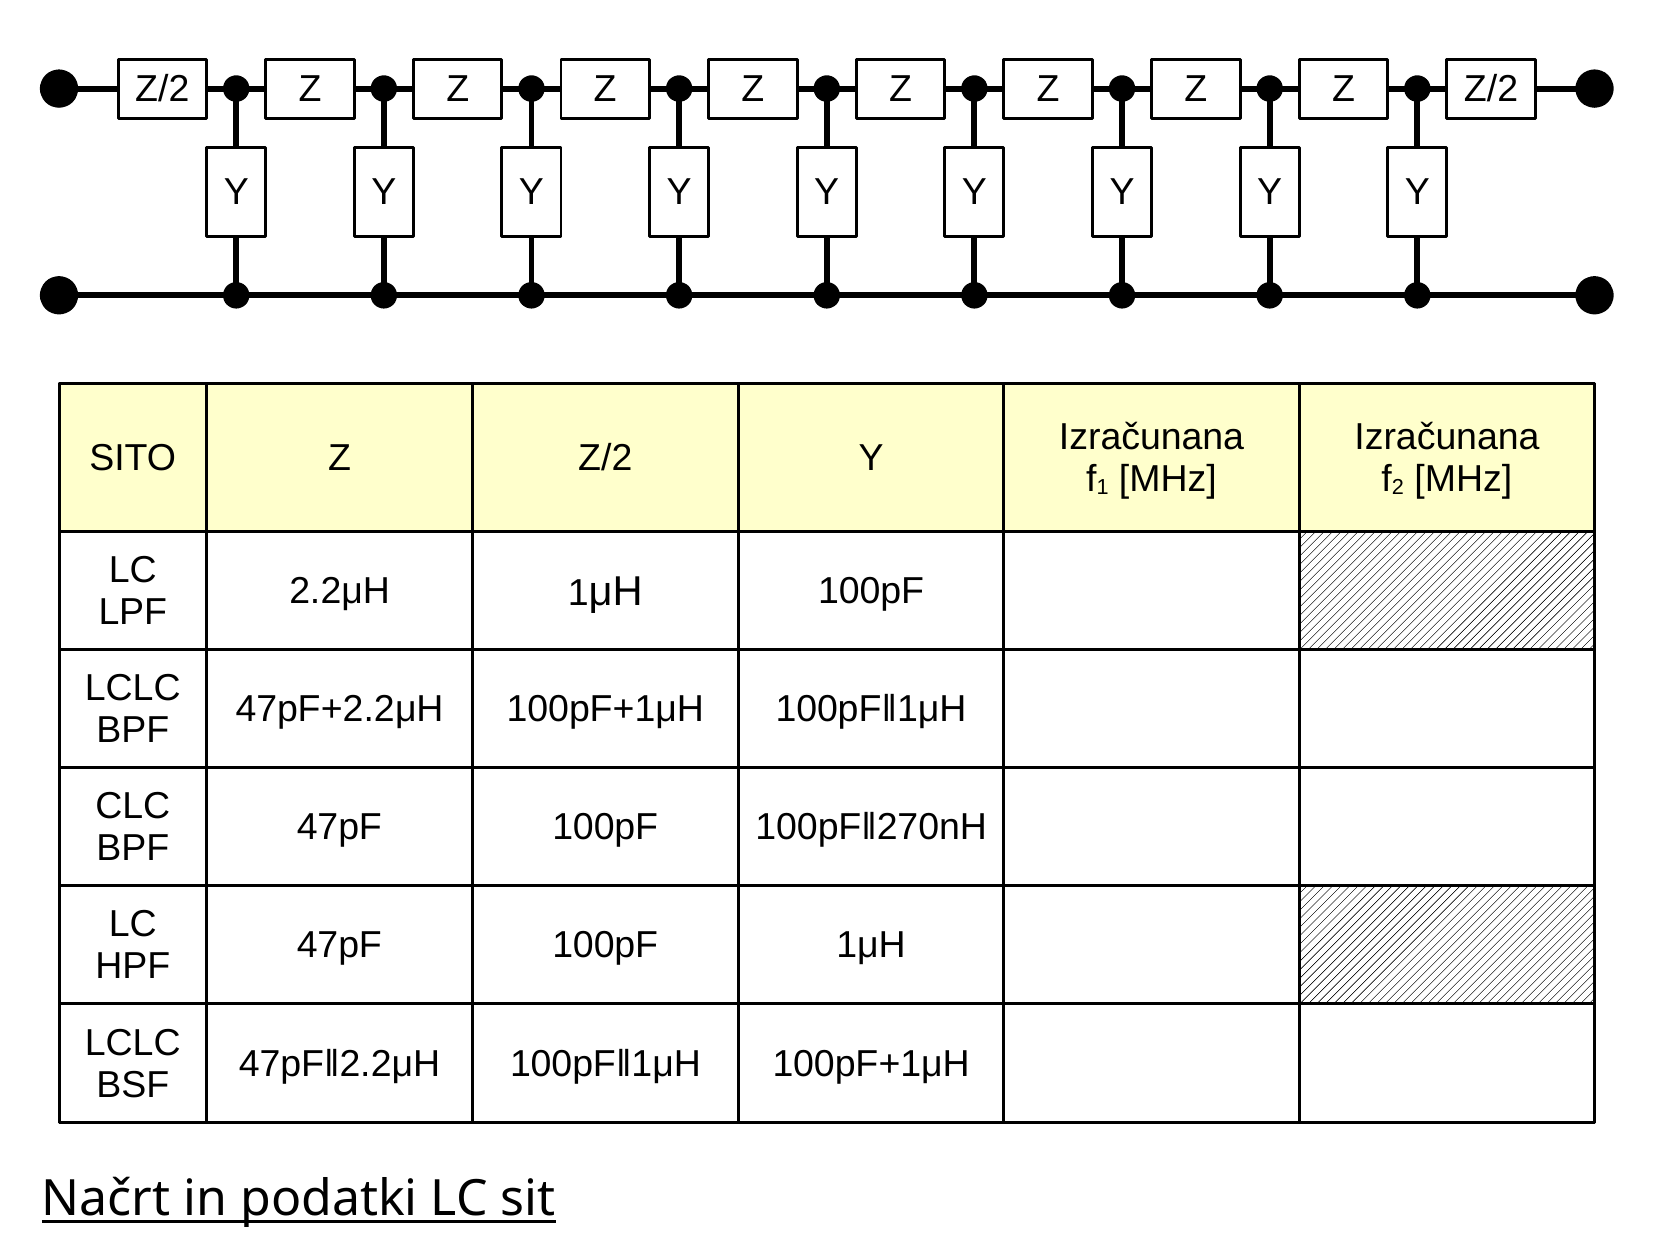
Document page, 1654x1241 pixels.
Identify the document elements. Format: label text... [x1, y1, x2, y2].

text_box Z [1003, 59, 1093, 119]
text_box Y [206, 147, 266, 237]
text_box 47pF [207, 885, 472, 1003]
text_box 47pF [207, 768, 472, 885]
text_box Z/2 [472, 383, 739, 531]
text_box CLC BPF [59, 767, 207, 885]
text_box Z [207, 383, 472, 531]
text_box Y [797, 147, 857, 237]
text_box 100pF‖270nH [739, 768, 1003, 885]
text_box [1003, 531, 1595, 1123]
text_box Z [708, 59, 798, 119]
text_box 100pF+1μH [472, 649, 739, 768]
text_box Z [1299, 59, 1388, 119]
text_box Y [1240, 147, 1300, 237]
text_box 100pF‖1μH [472, 1003, 739, 1123]
text_box Z/2 [1446, 59, 1536, 119]
text_box LC LPF [59, 531, 207, 649]
text_box 1μH [739, 885, 1003, 1003]
text_box Z/2 [118, 59, 207, 119]
text_box Y [1387, 147, 1447, 237]
text_box Y [501, 147, 562, 237]
text_box 1μH [472, 531, 739, 649]
text_box 100pF‖1μH [739, 649, 1003, 768]
text_box Z [1151, 59, 1241, 119]
text_box Y [649, 147, 709, 237]
text_box 2.2μH [207, 531, 472, 649]
text_box LC HPF [59, 885, 207, 1003]
text_box Y [739, 383, 1003, 531]
text_box 47pF‖2.2μH [207, 1003, 472, 1123]
text_box 100pF [472, 885, 739, 1003]
text_box Izračunana f1 [MHz] [1003, 383, 1299, 531]
text_box Y [1092, 147, 1152, 237]
text_box 100pF+1μH [739, 1003, 1003, 1123]
text_box Z [561, 59, 650, 119]
text_box LCLC BSF [59, 1003, 207, 1123]
text_box 47pF+2.2μH [206, 649, 472, 768]
text_box Z [856, 59, 945, 119]
text_box 100pF [739, 531, 1003, 649]
text_box Z [265, 59, 355, 119]
text_box 100pF [472, 768, 739, 885]
text_box Y [354, 147, 414, 237]
text_box Načrt in podatki LC sit [27, 1154, 665, 1231]
text_box Z [413, 59, 502, 119]
text_box LCLC BPF [59, 649, 206, 767]
text_box Y [944, 147, 1004, 237]
text_box Izračunana f2 [MHz] [1299, 383, 1595, 531]
text_box SITO [59, 383, 207, 531]
